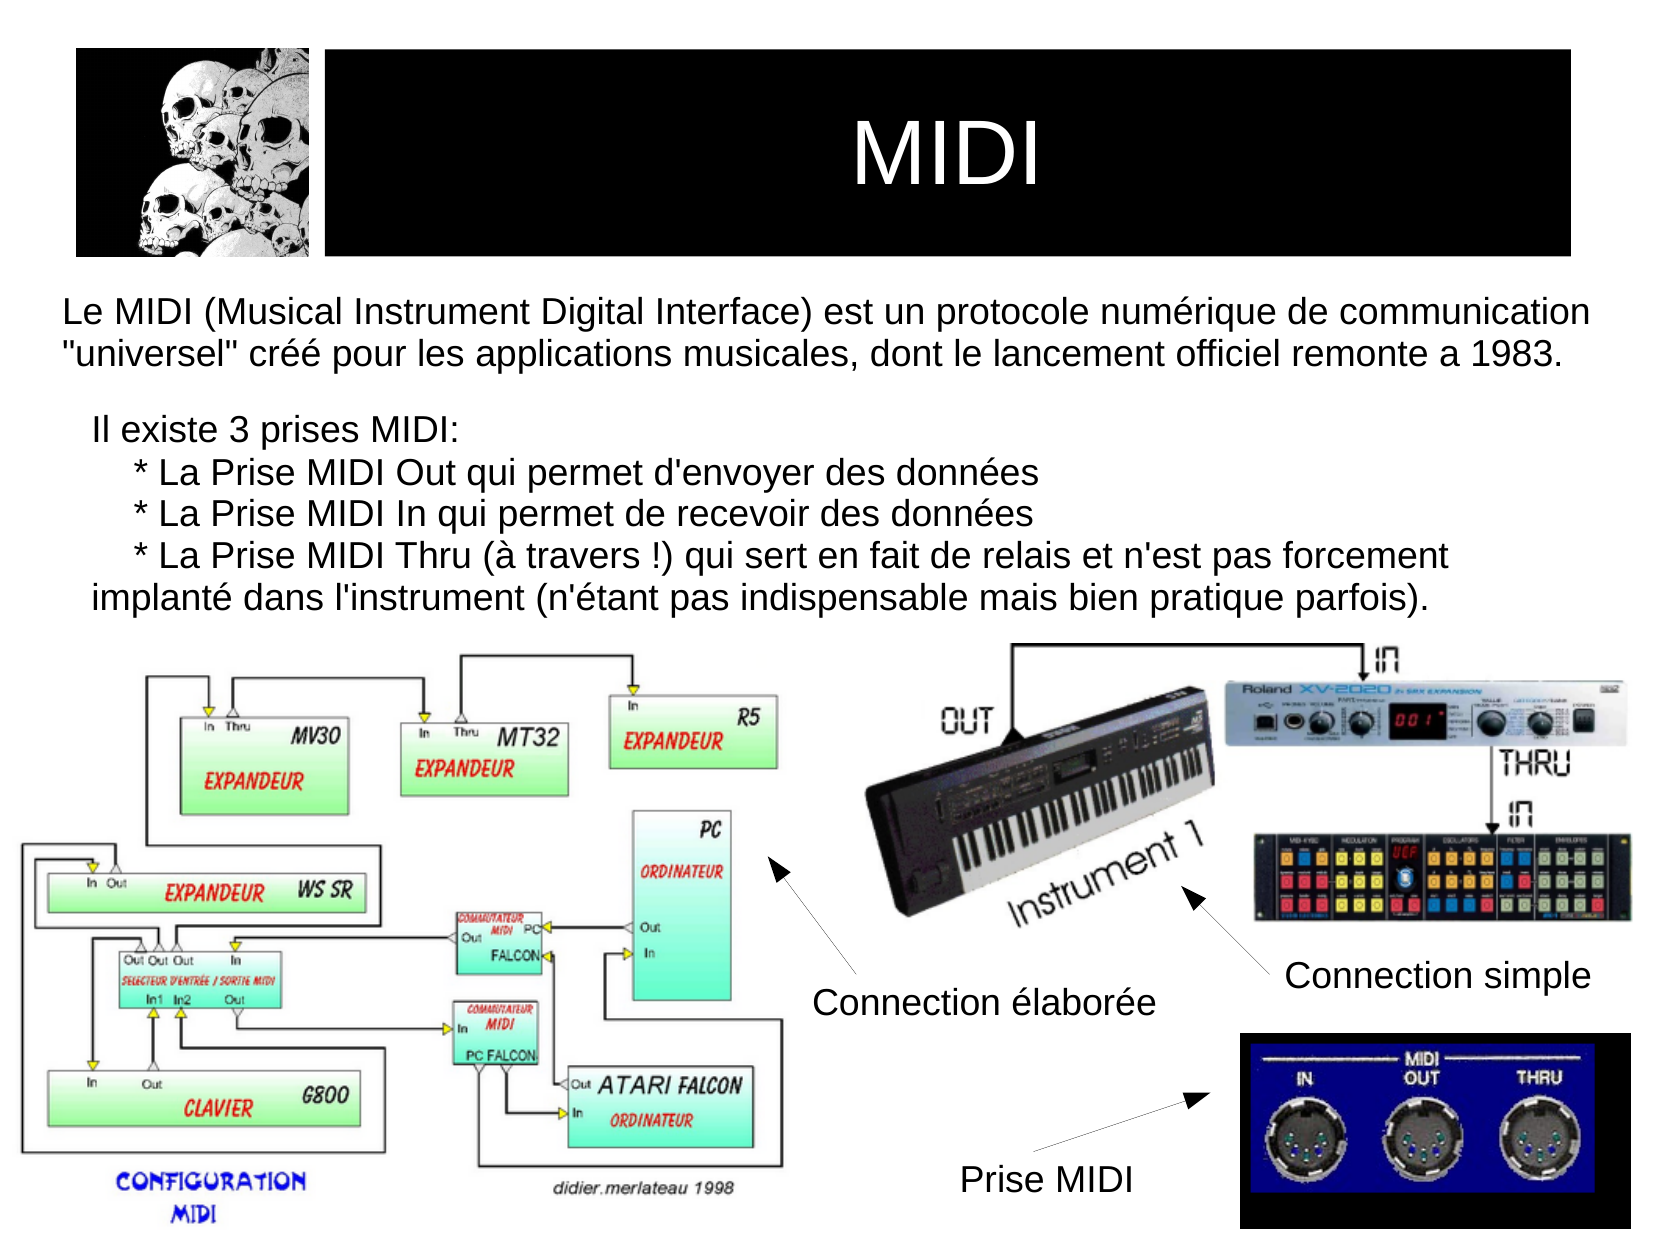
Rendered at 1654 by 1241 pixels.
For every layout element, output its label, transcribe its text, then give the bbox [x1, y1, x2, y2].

picture [860, 643, 1642, 930]
picture [1240, 1033, 1631, 1229]
text_box Connection élaborée [797, 974, 1182, 1032]
title MIDI [324, 49, 1571, 257]
text_box Connection simple [1269, 947, 1654, 1004]
picture [76, 48, 309, 257]
text_box Il existe 3 prises MIDI: * La Prise MIDI Out qui permet d'envoyer des données * La Prise MIDI In qui permet de recevoir des données * La Prise MIDI Thru (à travers !) qui sert en fait de relais et n'est pas forcement implanté dans l'instrument (n'étant pas indispensable mais bien pratique parfois). [76, 401, 1554, 627]
picture [11, 649, 793, 1230]
text_box Le MIDI (Musical Instrument Digital Interface) est un protocole numérique de communication "universel" créé pour les applications musicales, dont le lancement officiel remonte a 1983. [47, 283, 1613, 383]
text_box Prise MIDI [944, 1151, 1152, 1209]
